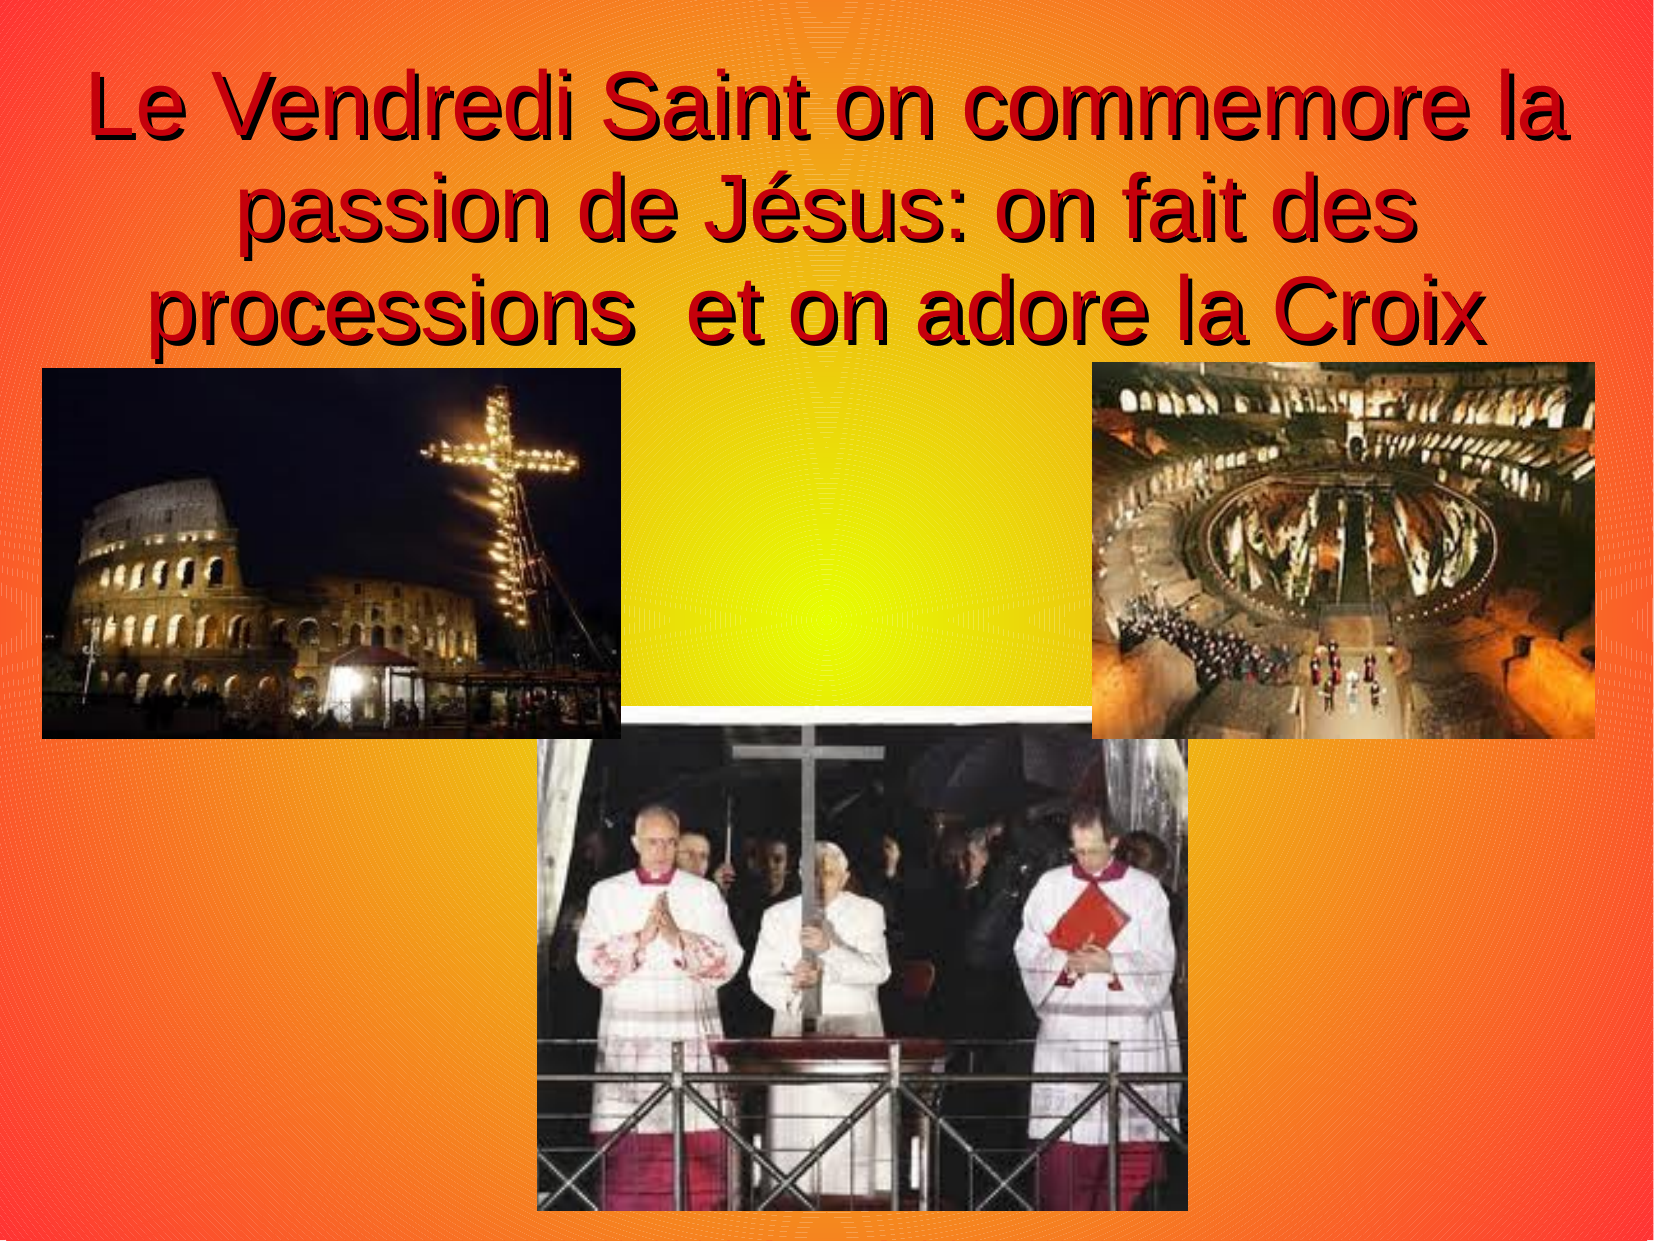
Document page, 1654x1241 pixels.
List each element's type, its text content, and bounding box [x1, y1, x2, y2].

picture [42, 362, 1595, 1211]
subtitle Le Vendredi Saint on commemore la passion de Jésus: on fait des processions et on adore la Croix [82, 29, 1571, 384]
